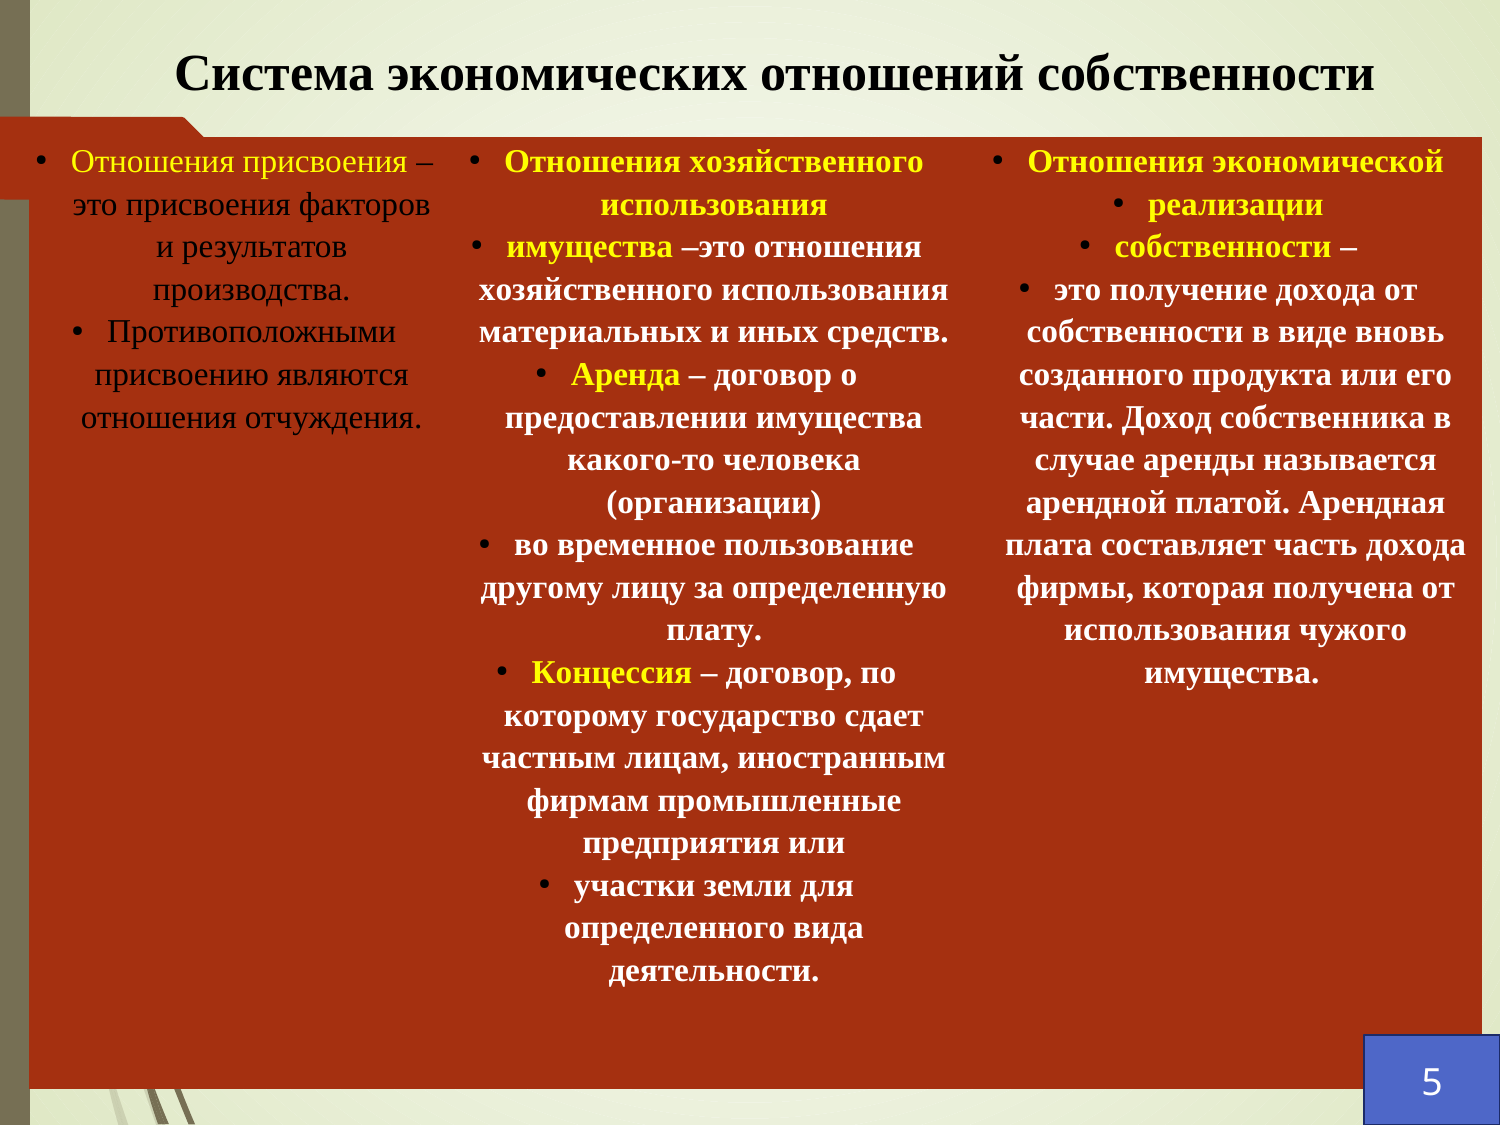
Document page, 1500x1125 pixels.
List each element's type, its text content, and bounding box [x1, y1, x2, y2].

table_header Отношения присвоения –это присвоения факторов и результатов производства. Противоположными присвоению являются отношения отчуждения. [29, 137, 439, 1089]
text_box Система экономических отношений собственности [159, 31, 1423, 108]
table_header Отношения хозяйственного использования имущества –это отношения хозяйственного использования материальных и иных средств. Аренда – договор о предоставлении имущества какого-то человека (организации) во временное пользование другому лицу за определенную плату. Концессия – договор, по которому государство сдает частным лицам, иностранным фирмам промышленные предприятия или участки земли для определенного вида деятельности. [439, 137, 954, 1089]
table_header Отношения экономической реализации собственности – это получение дохода от собственности в виде вновь созданного продукта или его части. Доход собственника в случае аренды называется арендной платой. Арендная плата составляет часть дохода фирмы, которая получена от использования чужого имущества. [954, 137, 1482, 1089]
text_box 5 [1364, 1035, 1500, 1125]
